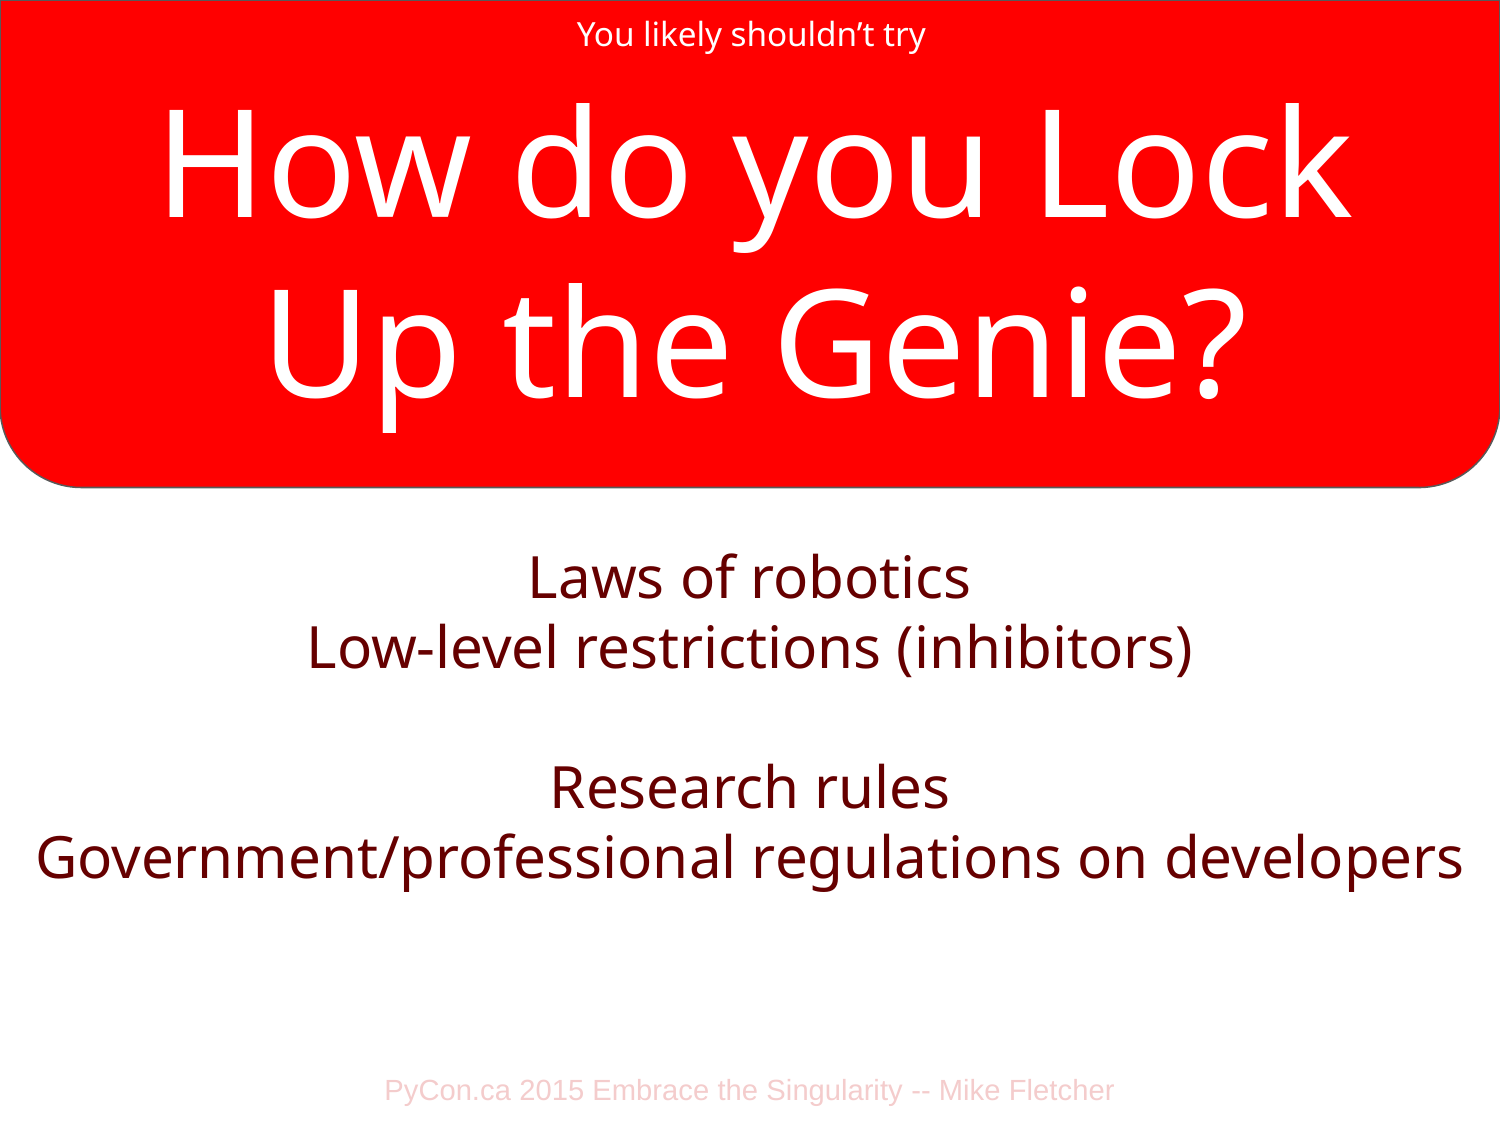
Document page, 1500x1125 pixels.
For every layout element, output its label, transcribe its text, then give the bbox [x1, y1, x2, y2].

subtitle Laws of robotics Low-level restrictions (inhibitors) Research rules Government/professional regulations on developers [0, 525, 1500, 1107]
title How do you Lock Up the Genie? [28, 65, 1480, 488]
subtitle You likely shouldn’t try [1, 0, 1500, 65]
